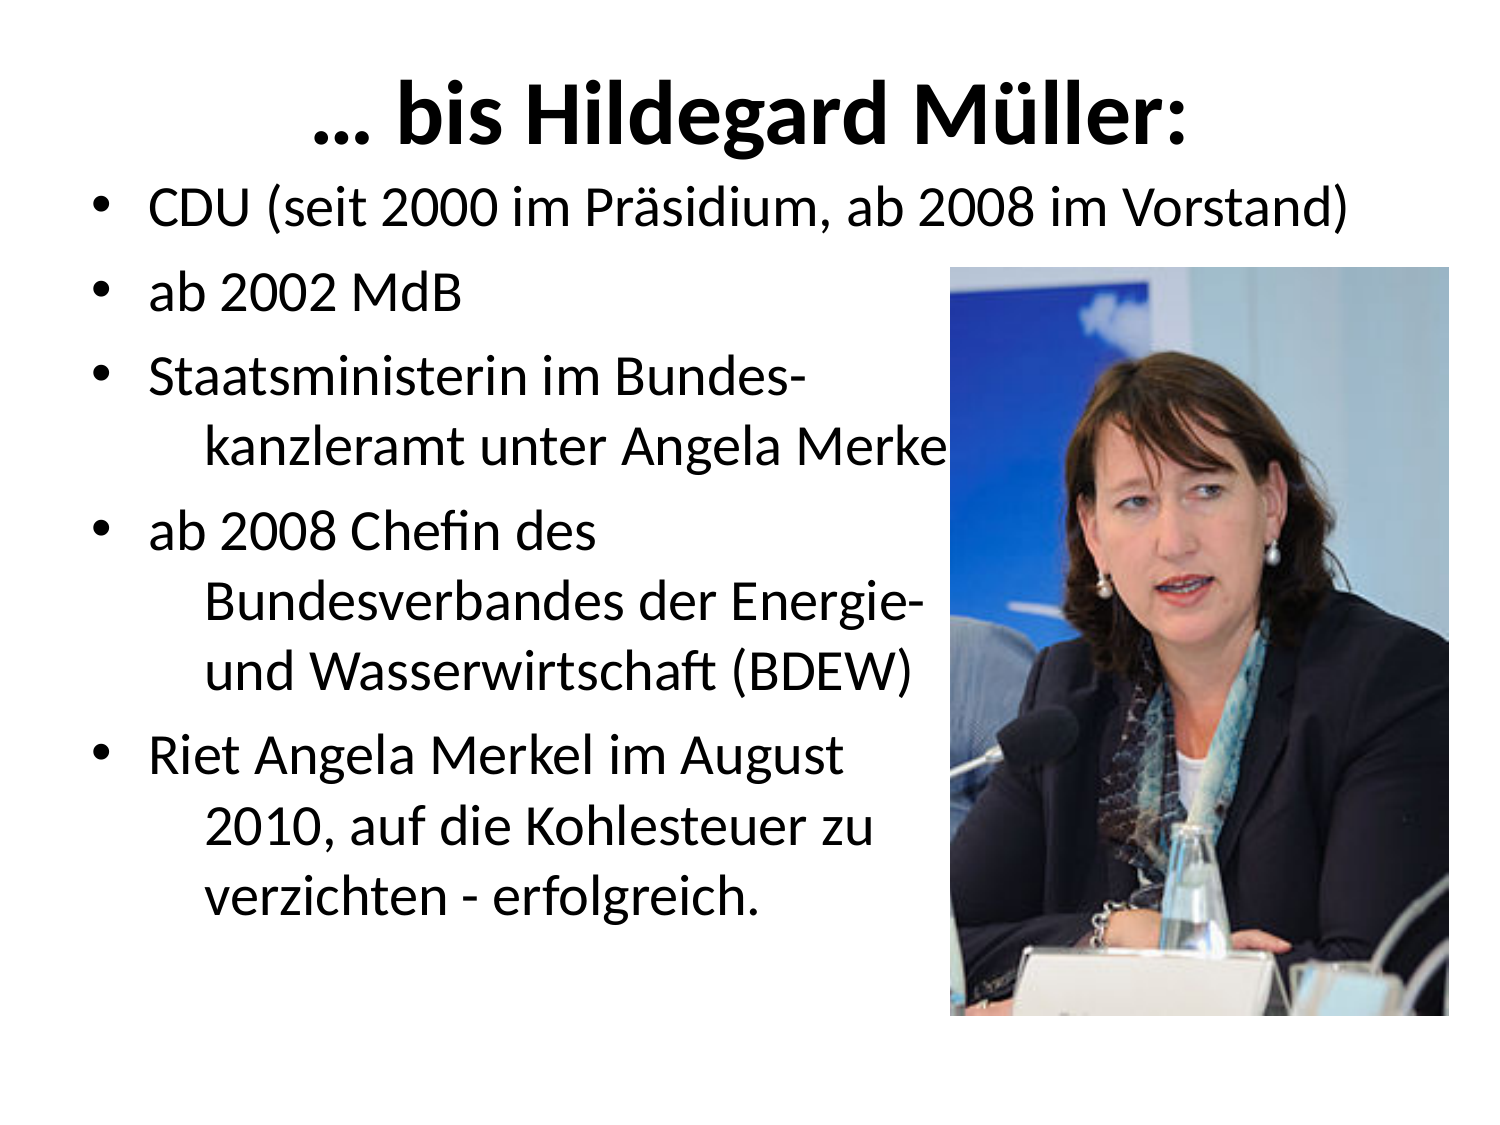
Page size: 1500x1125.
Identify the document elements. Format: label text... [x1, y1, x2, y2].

picture [950, 267, 1449, 1016]
title … bis Hildegard Müller: [0, 45, 1500, 149]
text_box CDU (seit 2000 im Präsidium, ab 2008 im Vorstand) ab 2002 MdB Staatsministerin im Bundes- kanzleramt unter Angela Merkel ab 2008 Chefin des Bundesverbandes der Energie- und Wasserwirtschaft (BDEW) Riet Angela Merkel im August 2010, auf die Kohlesteuer zu verzichten - erfolgreich. [76, 160, 1427, 1010]
